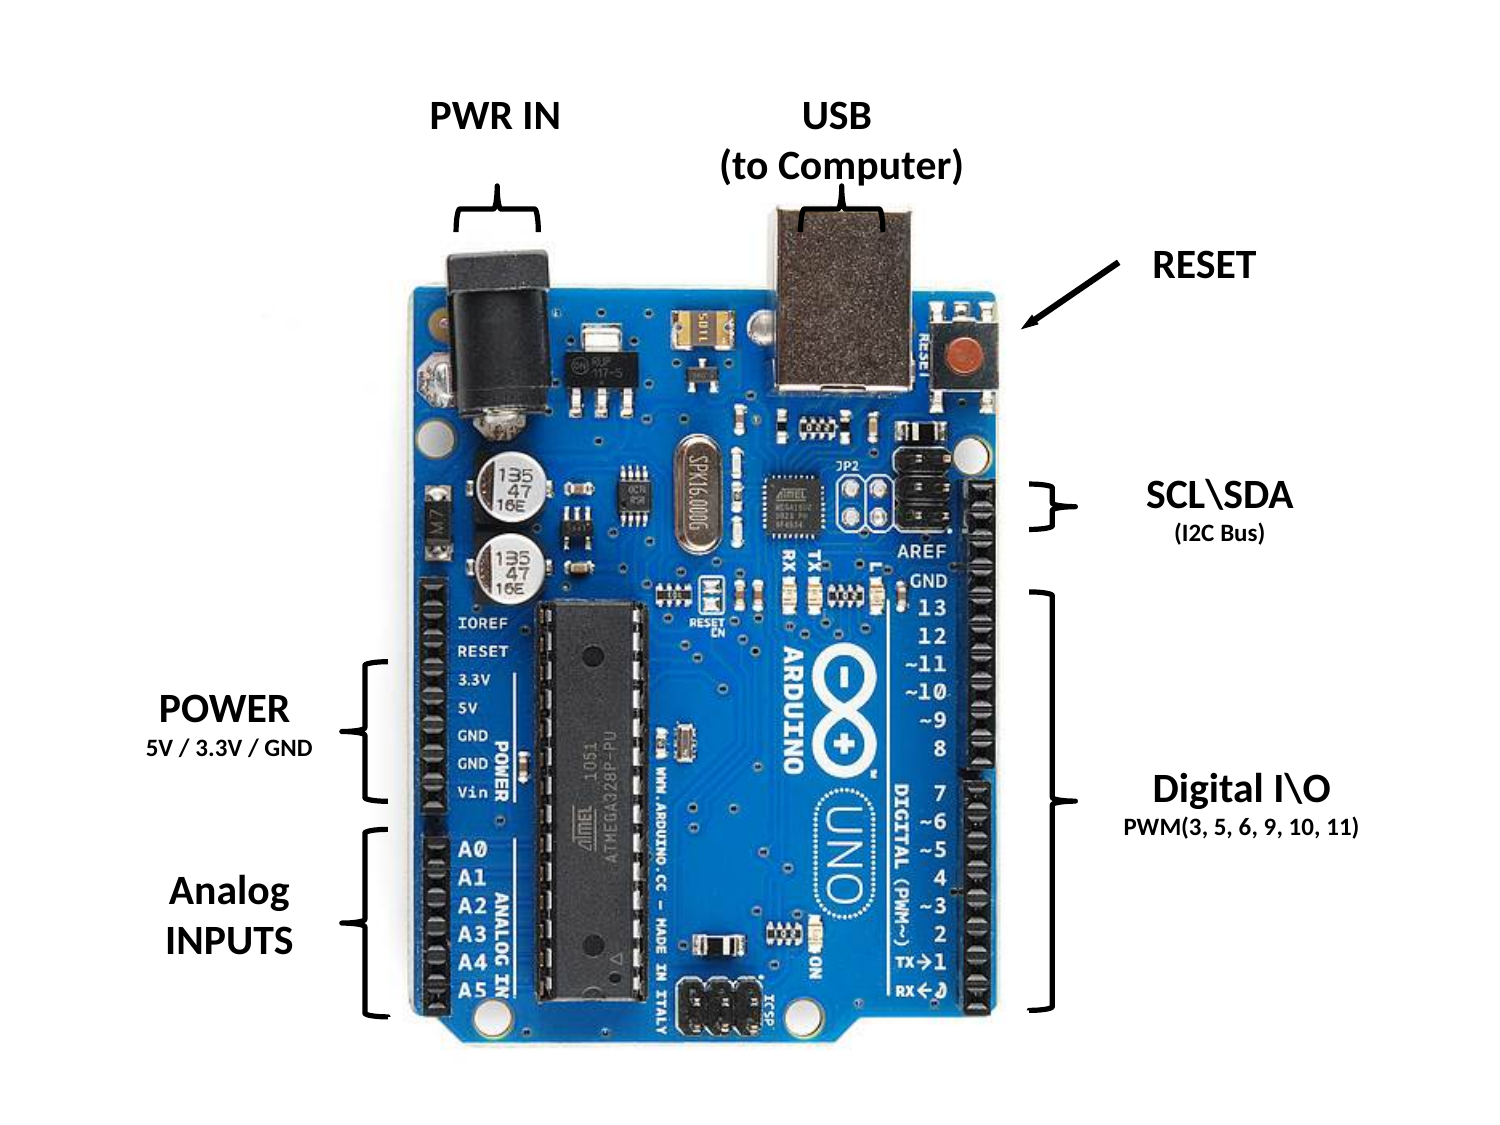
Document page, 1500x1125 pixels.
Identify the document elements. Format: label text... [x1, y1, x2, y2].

text_box Digital I\O PWM(3, 5, 6, 9, 10, 11) [1091, 753, 1392, 850]
text_box POWER 5V / 3.3V / GND [116, 673, 342, 770]
text_box Analog INPUTS [116, 854, 342, 972]
text_box SCL\SDA (I2C Bus) [1095, 458, 1345, 555]
picture [236, 152, 1198, 1114]
text_box RESET [1079, 228, 1330, 295]
text_box PWR IN [333, 80, 591, 147]
text_box USB (to Computer) [591, 80, 1092, 197]
